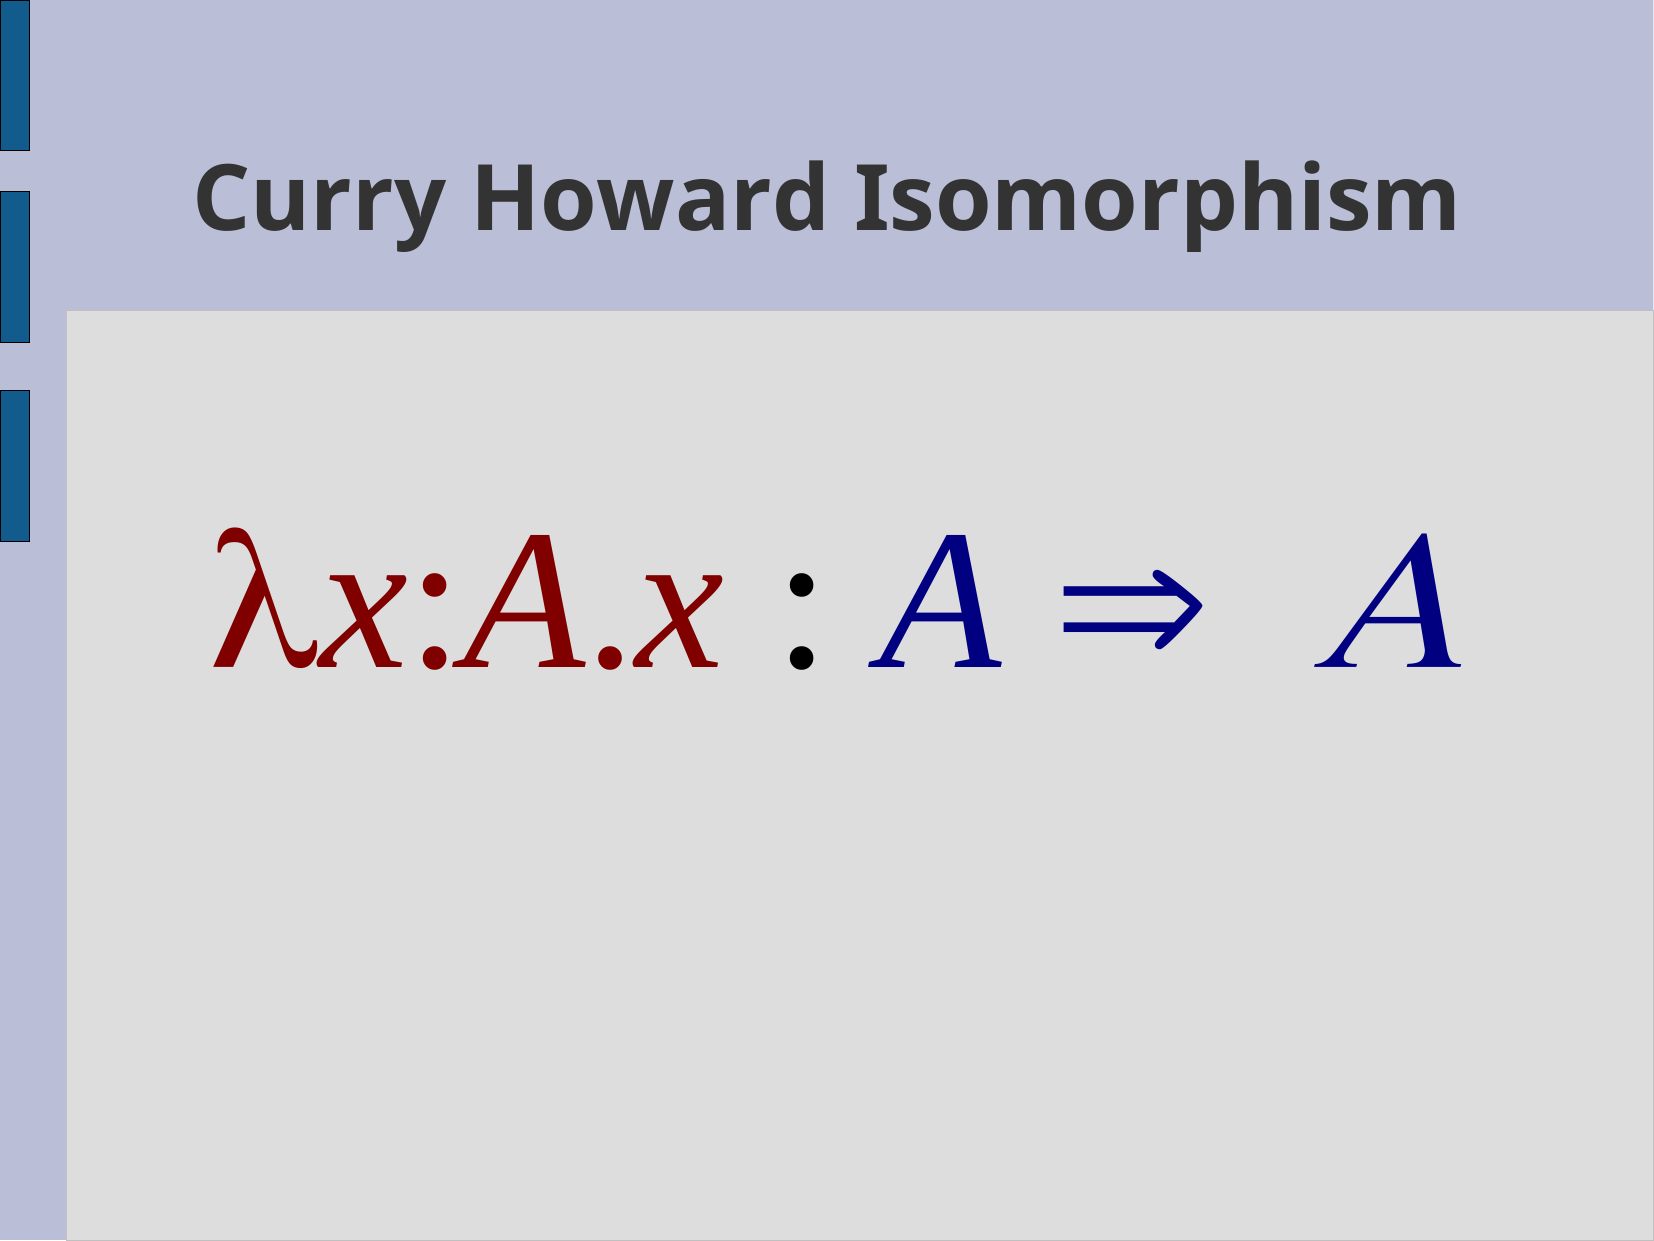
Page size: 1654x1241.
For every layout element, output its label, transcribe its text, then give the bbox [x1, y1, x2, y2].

title Curry Howard Isomorphism [121, 91, 1534, 299]
text_box x:A.x : A  A [209, 489, 1445, 751]
